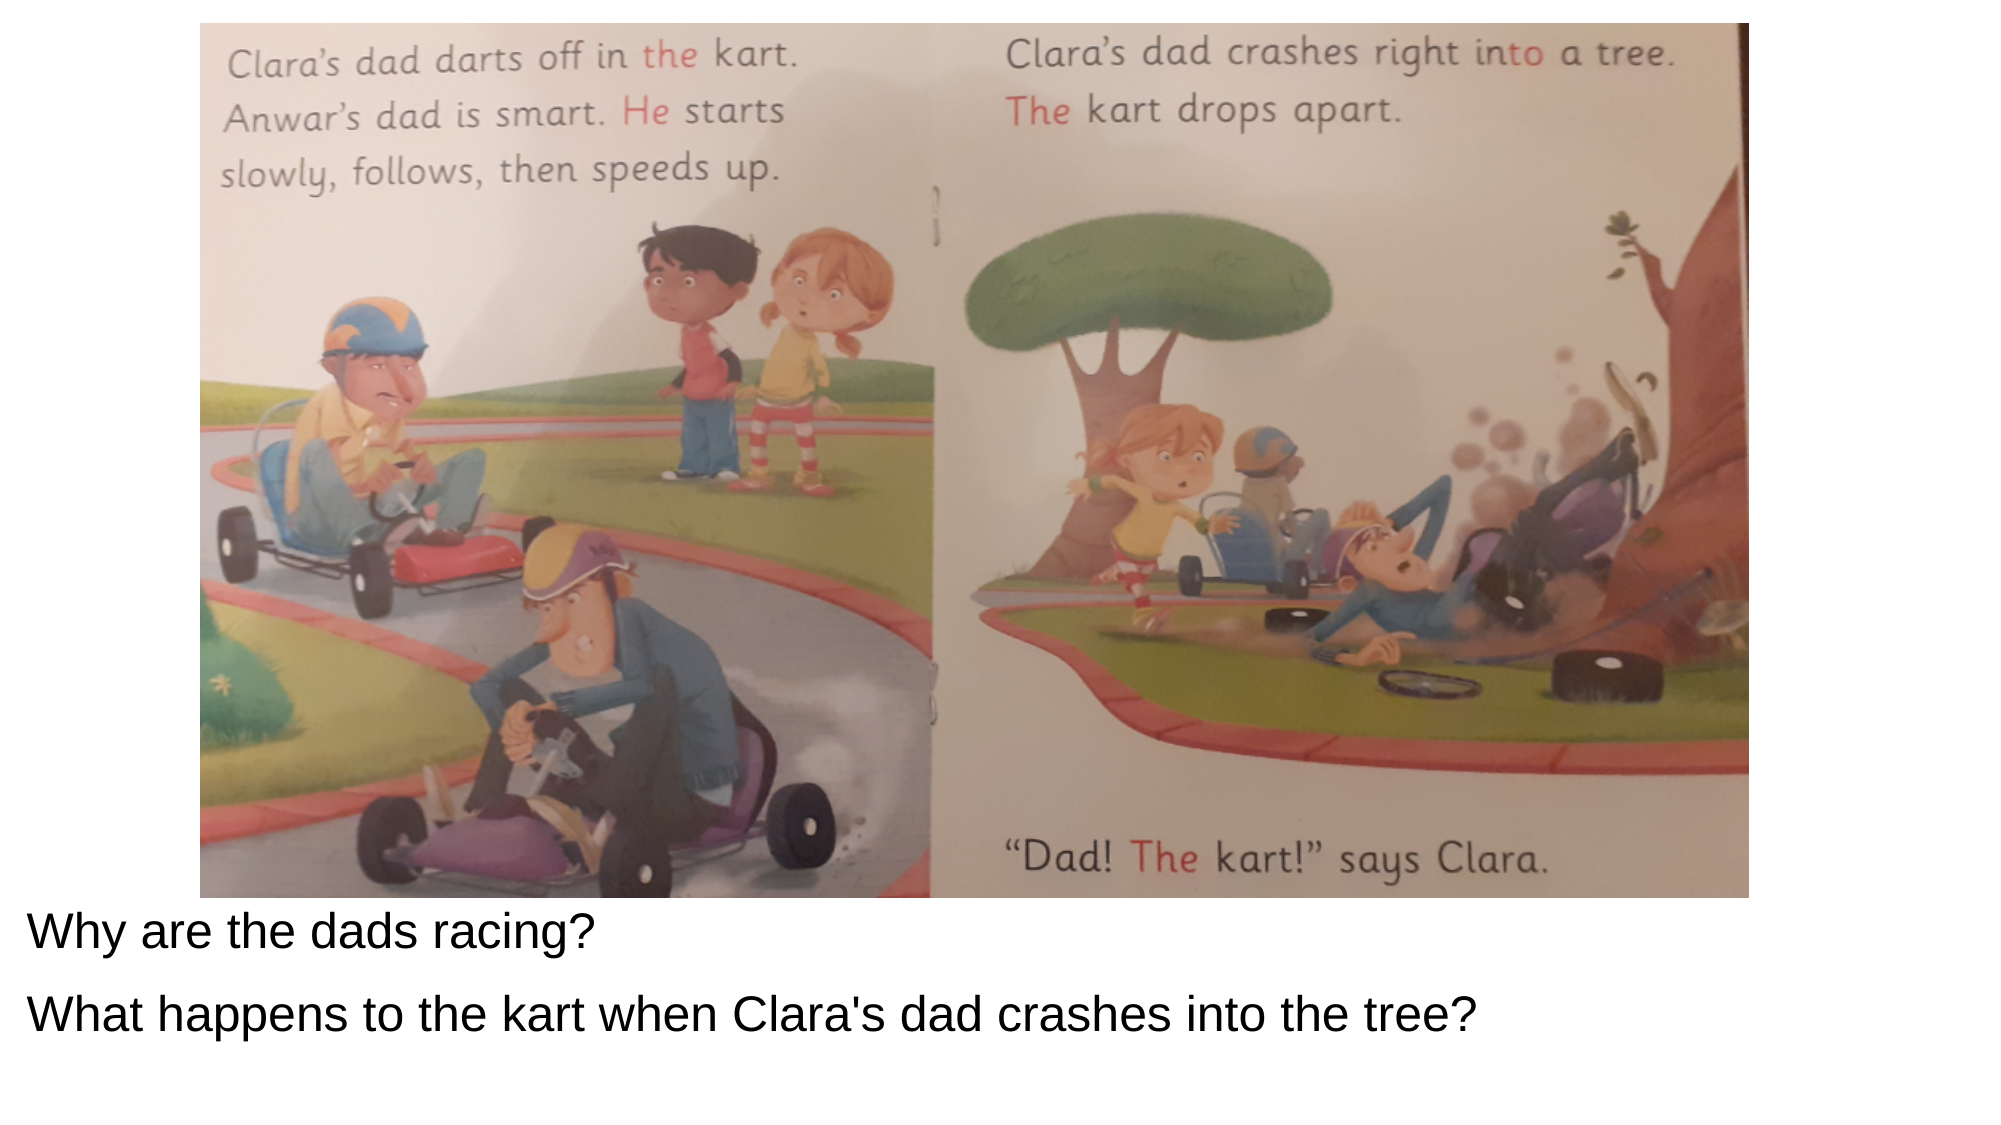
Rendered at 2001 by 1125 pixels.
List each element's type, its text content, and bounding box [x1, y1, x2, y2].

list Why are the dads racing? What happens to the kart when Clara's dad crashes into the tree? [11, 897, 1951, 1097]
picture [200, 23, 1749, 898]
